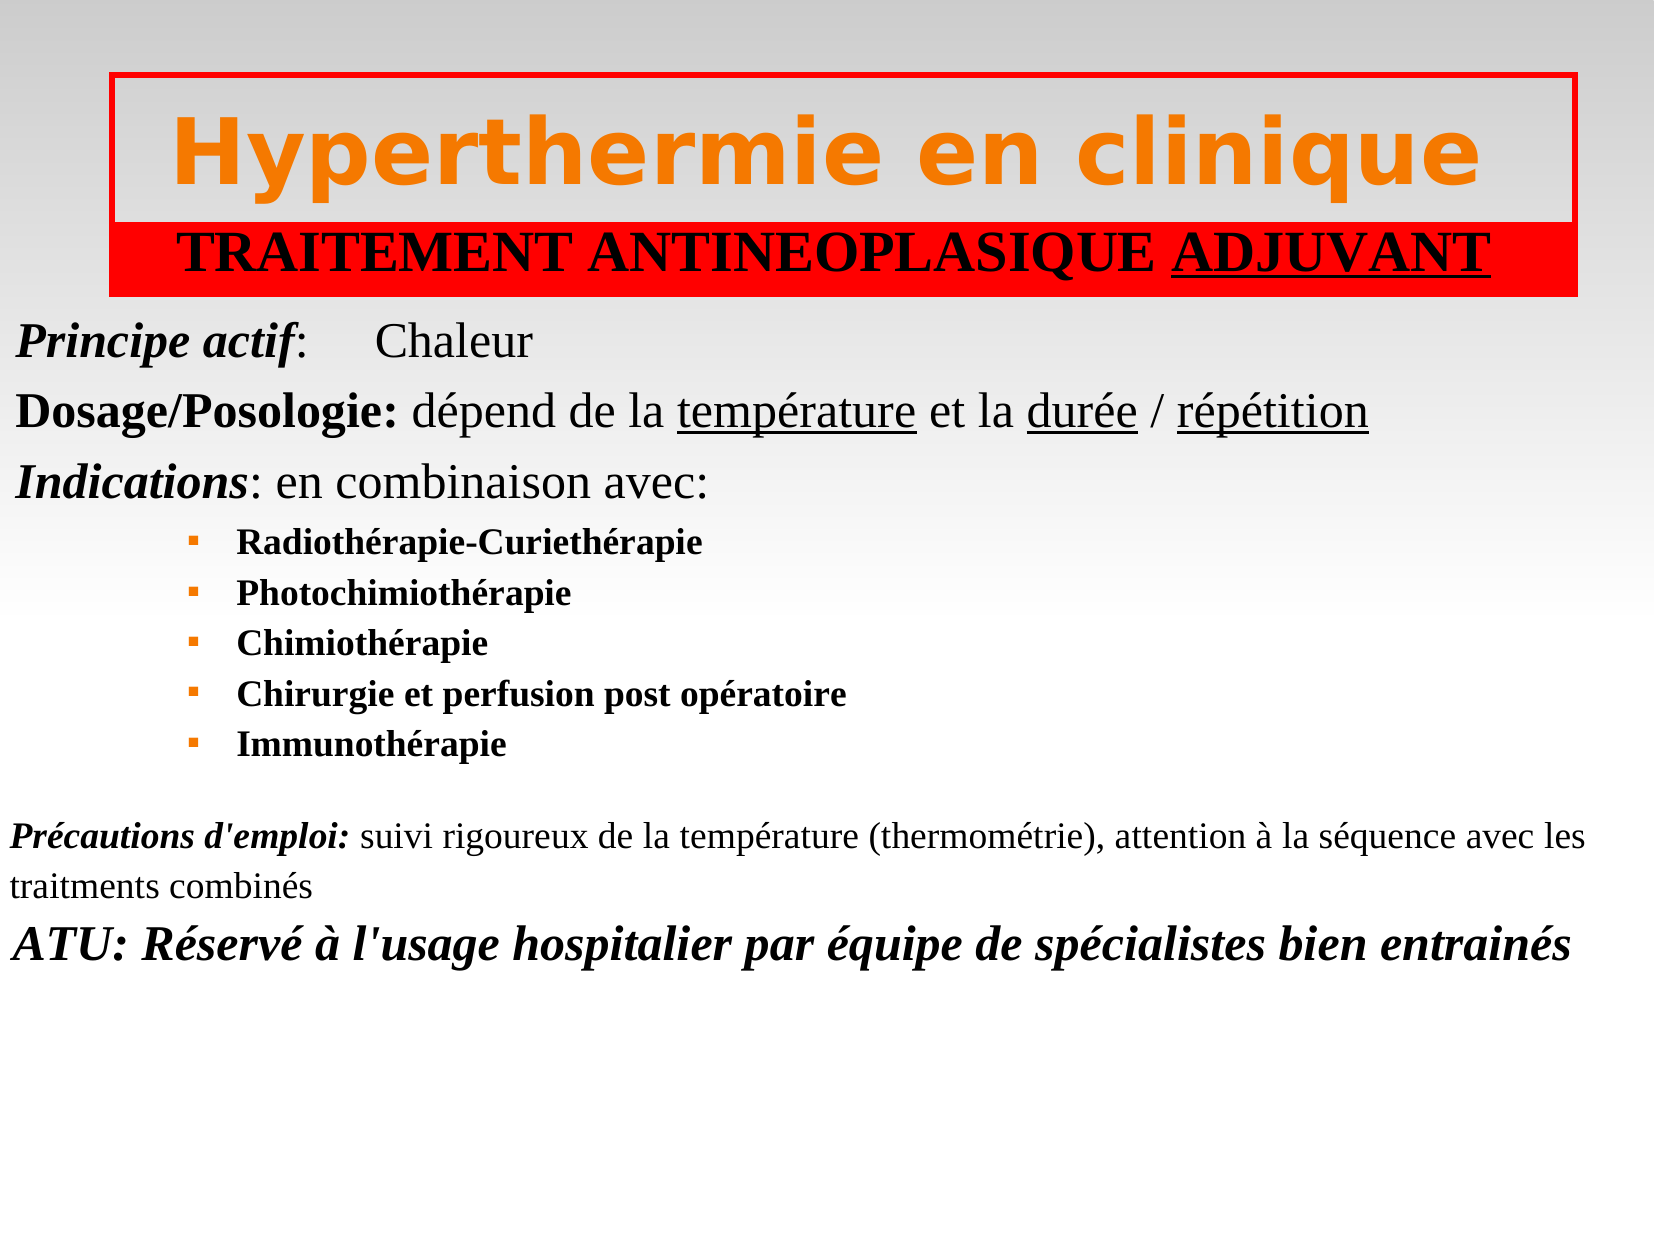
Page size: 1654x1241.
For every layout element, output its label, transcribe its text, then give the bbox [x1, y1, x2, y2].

title Hyperthermie en clinique [82, 56, 1571, 219]
list TRAITEMENT ANTINEOPLASIQUE ADJUVANT Principe actif: Chaleur Dosage/Posologie: dépend de la température et la durée / répétition Indications: en combinaison avec: Radiothérapie-Curiethérapie Photochimiothérapie Chimiothérapie Chirurgie et perfusion post opératoire Immunothérapie Précautions d'emploi: suivi rigoureux de la température (thermométrie), attention à la séquence avec les traitments combinés ATU: Réservé à l'usage hospitalier par équipe de spécialistes bien entrainés [0, 219, 1651, 1204]
title Hyperthermie en clinique [115, 78, 1571, 219]
